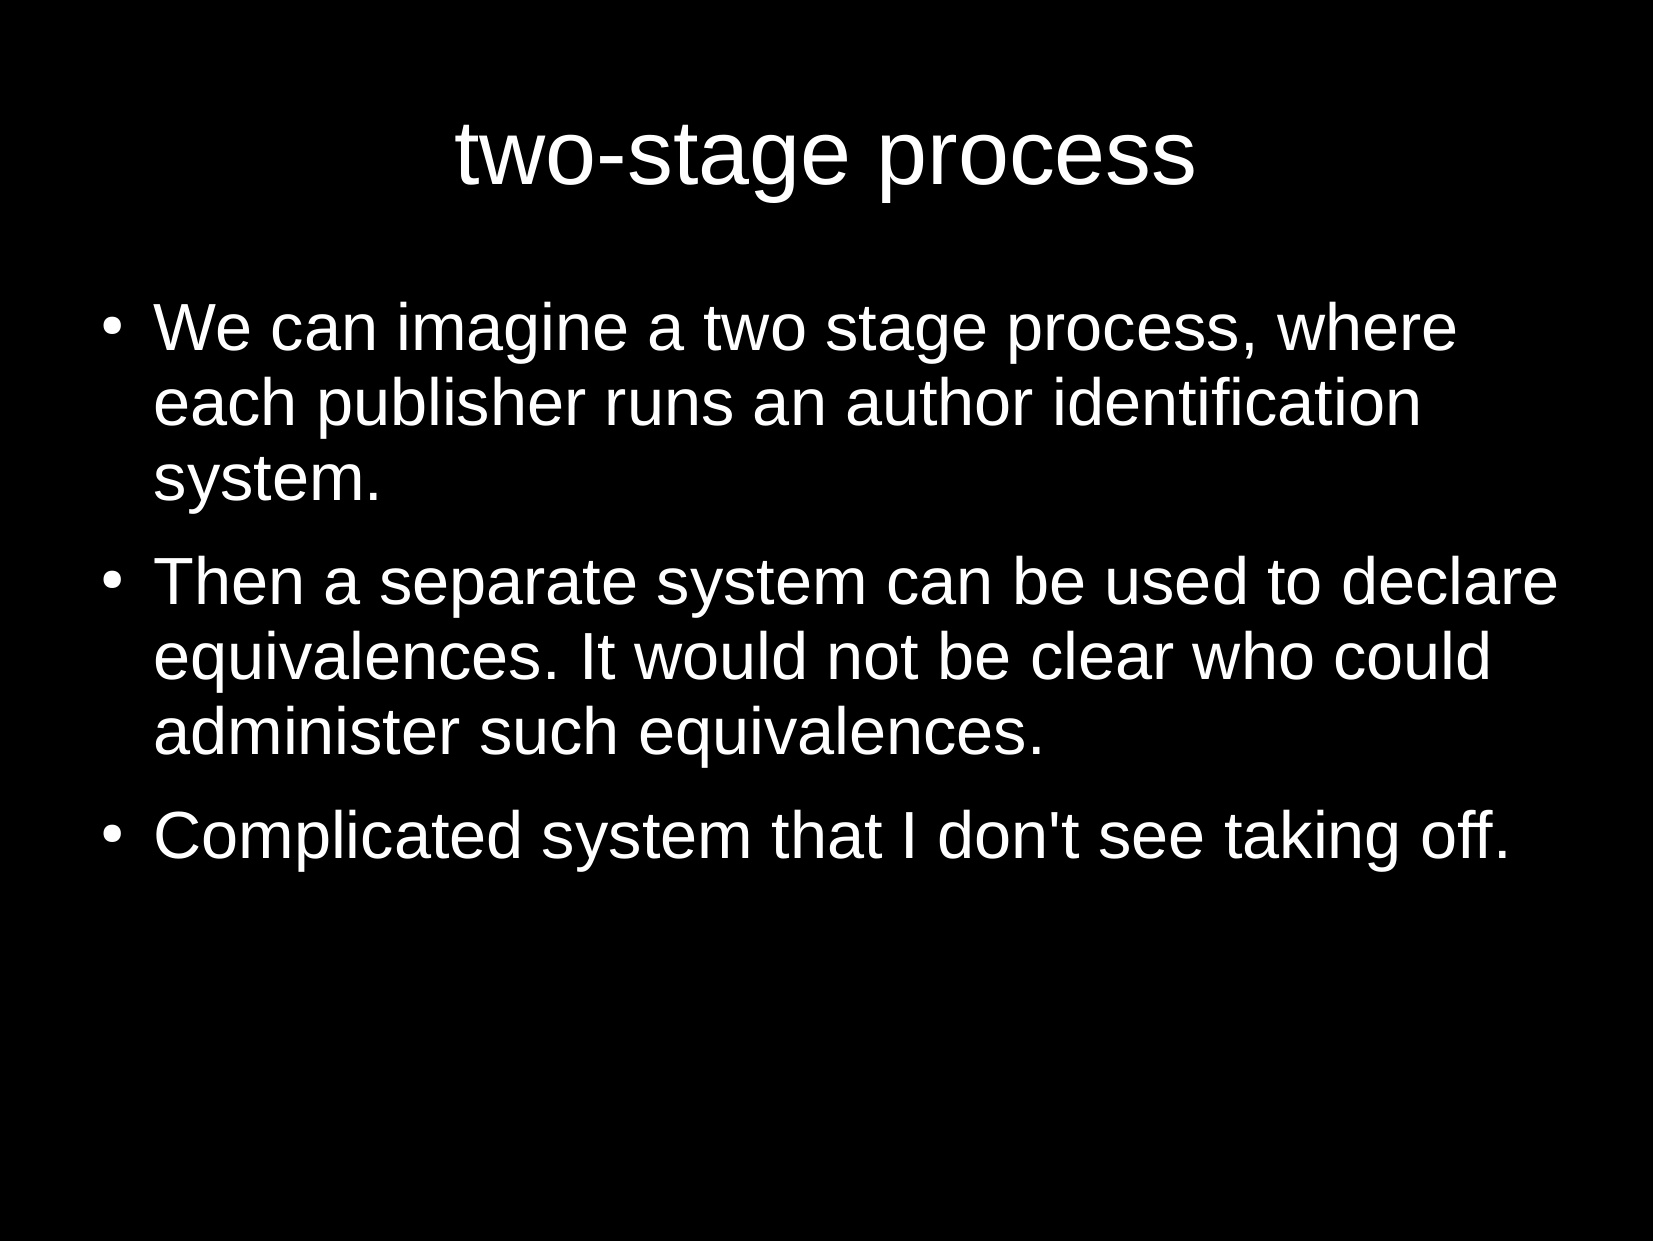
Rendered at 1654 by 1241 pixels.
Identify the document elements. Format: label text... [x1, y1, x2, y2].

title two-stage process [82, 56, 1571, 250]
list We can imagine a two stage process, where each publisher runs an author identification system. Then a separate system can be used to declare equivalences. It would not be clear who could administer such equivalences. Complicated system that I don't see taking off. [82, 290, 1571, 1109]
